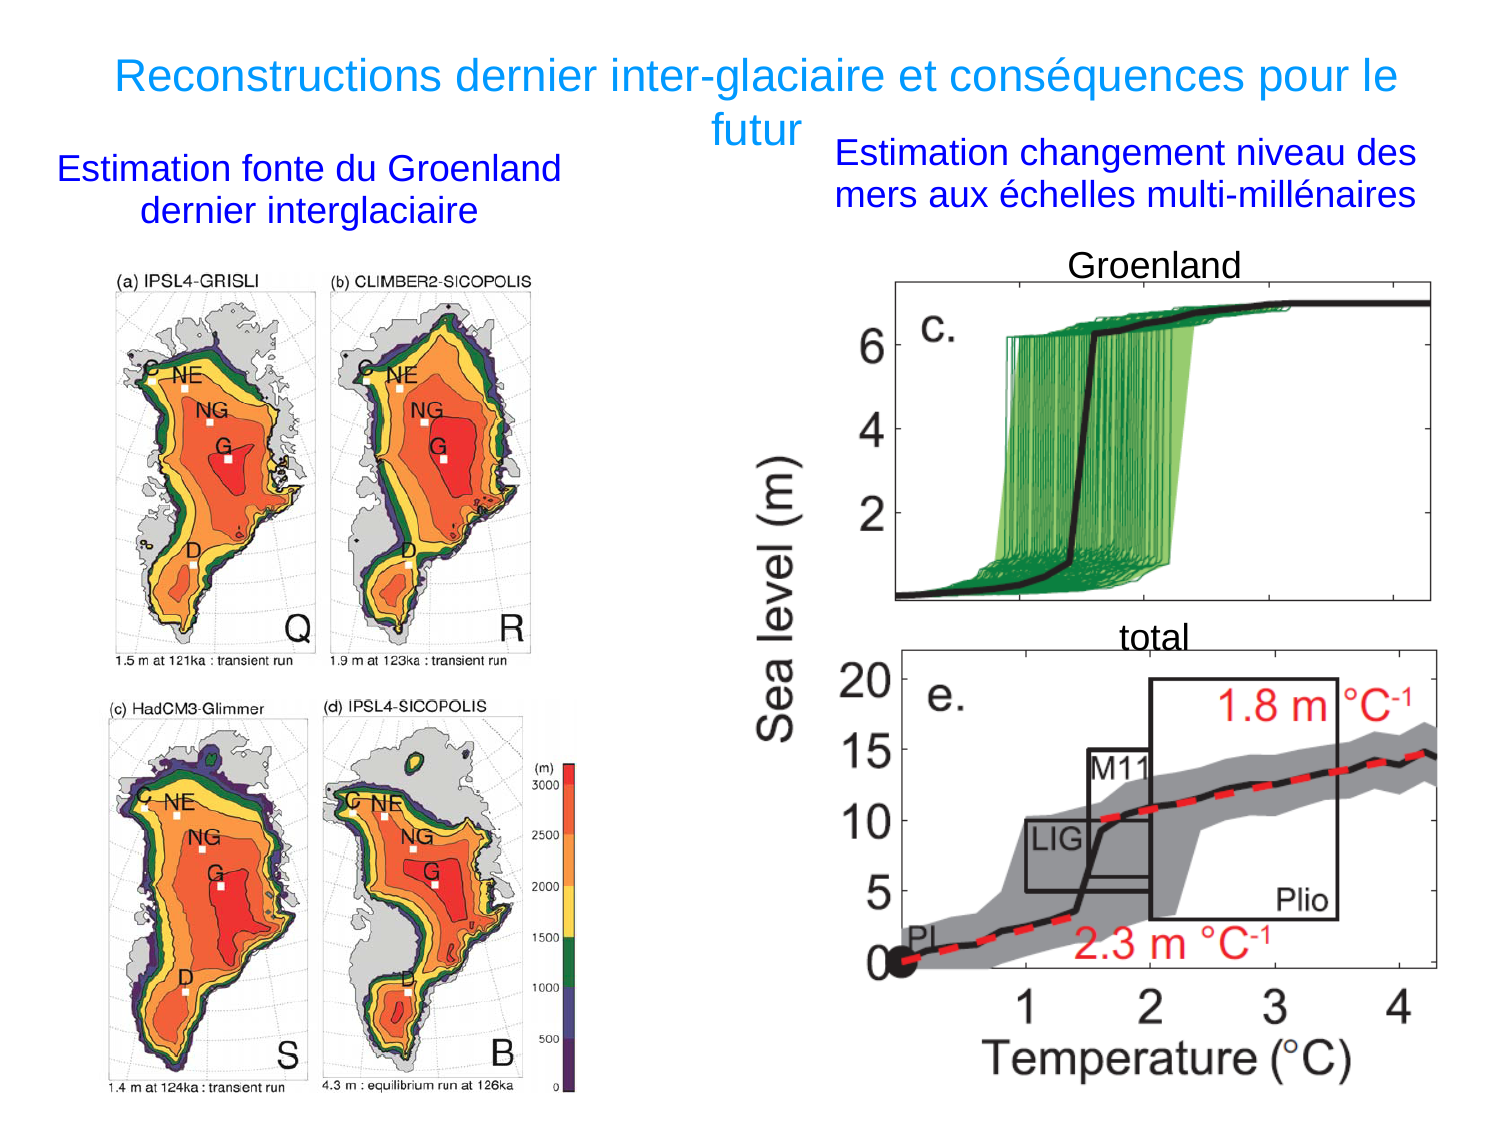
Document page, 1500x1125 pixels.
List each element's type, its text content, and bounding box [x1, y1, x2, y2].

picture [733, 452, 1456, 1093]
text_box Reconstructions dernier inter-glaciaire et conséquences pour le futur [50, 37, 1464, 128]
text_box total [995, 608, 1314, 666]
text_box Groenland [995, 236, 1314, 294]
text_box Estimation fonte du Groenland dernier interglaciaire [12, 140, 607, 240]
picture [64, 263, 539, 678]
picture [849, 274, 1445, 610]
picture [99, 690, 609, 1105]
text_box Estimation changement niveau des mers aux échelles multi-millénaires [784, 124, 1467, 223]
